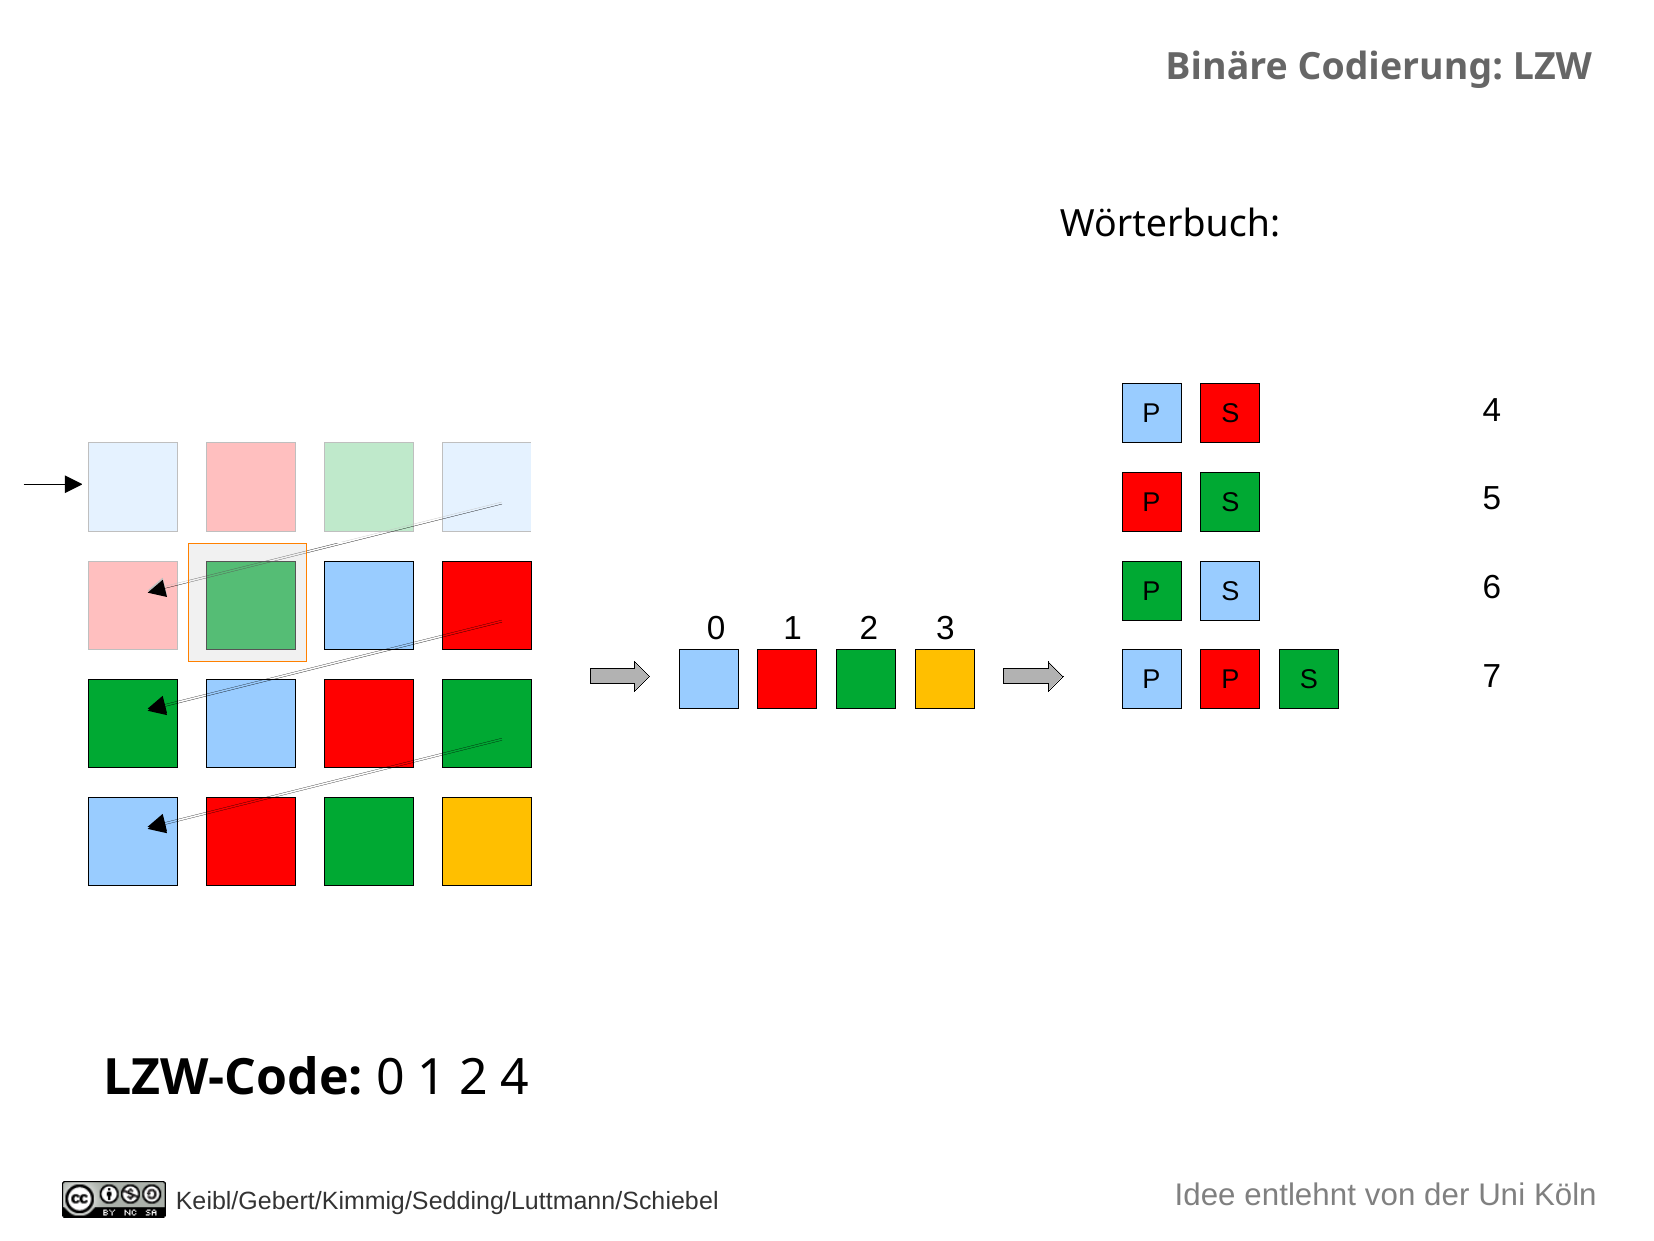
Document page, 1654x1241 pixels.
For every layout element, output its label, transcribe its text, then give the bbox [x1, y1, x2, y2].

text_box S [1200, 383, 1260, 443]
text_box [836, 649, 896, 709]
text_box 3 [921, 602, 960, 655]
text_box [88, 797, 178, 886]
text_box 6 [1467, 561, 1506, 613]
text_box P [1122, 649, 1182, 709]
text_box 1 [768, 602, 807, 655]
text_box S [1279, 649, 1339, 709]
text_box [82, 434, 532, 662]
text_box [324, 797, 414, 886]
text_box [206, 679, 296, 768]
text_box P [1200, 649, 1260, 709]
text_box [442, 797, 532, 886]
text_box [442, 679, 532, 768]
text_box [915, 649, 975, 709]
text_box 7 [1467, 649, 1506, 702]
text_box LZW-Code: 0 1 2 4 [88, 1033, 1565, 1105]
text_box [206, 797, 262, 811]
text_box [590, 661, 650, 692]
text_box [442, 561, 532, 650]
text_box [88, 679, 178, 768]
text_box 5 [1467, 472, 1506, 525]
text_box [324, 561, 414, 650]
text_box 2 [844, 602, 884, 655]
text_box [324, 679, 414, 768]
text_box [396, 645, 414, 650]
text_box Idee entlehnt von der Uni Köln [1145, 1169, 1613, 1219]
picture [62, 1181, 166, 1218]
text_box [206, 679, 261, 693]
text_box Binäre Codierung: LZW [1150, 31, 1610, 83]
text_box P [1122, 383, 1182, 443]
text_box P [1122, 472, 1182, 532]
text_box [396, 763, 414, 768]
text_box 0 [692, 602, 731, 655]
text_box Wörterbuch: [1045, 189, 1548, 246]
text_box [679, 649, 739, 709]
text_box [757, 649, 817, 709]
text_box P [1122, 561, 1182, 621]
text_box [1003, 661, 1064, 692]
text_box S [1200, 472, 1260, 532]
text_box [206, 797, 296, 886]
text_box S [1200, 561, 1260, 621]
text_box 4 [1467, 383, 1506, 436]
